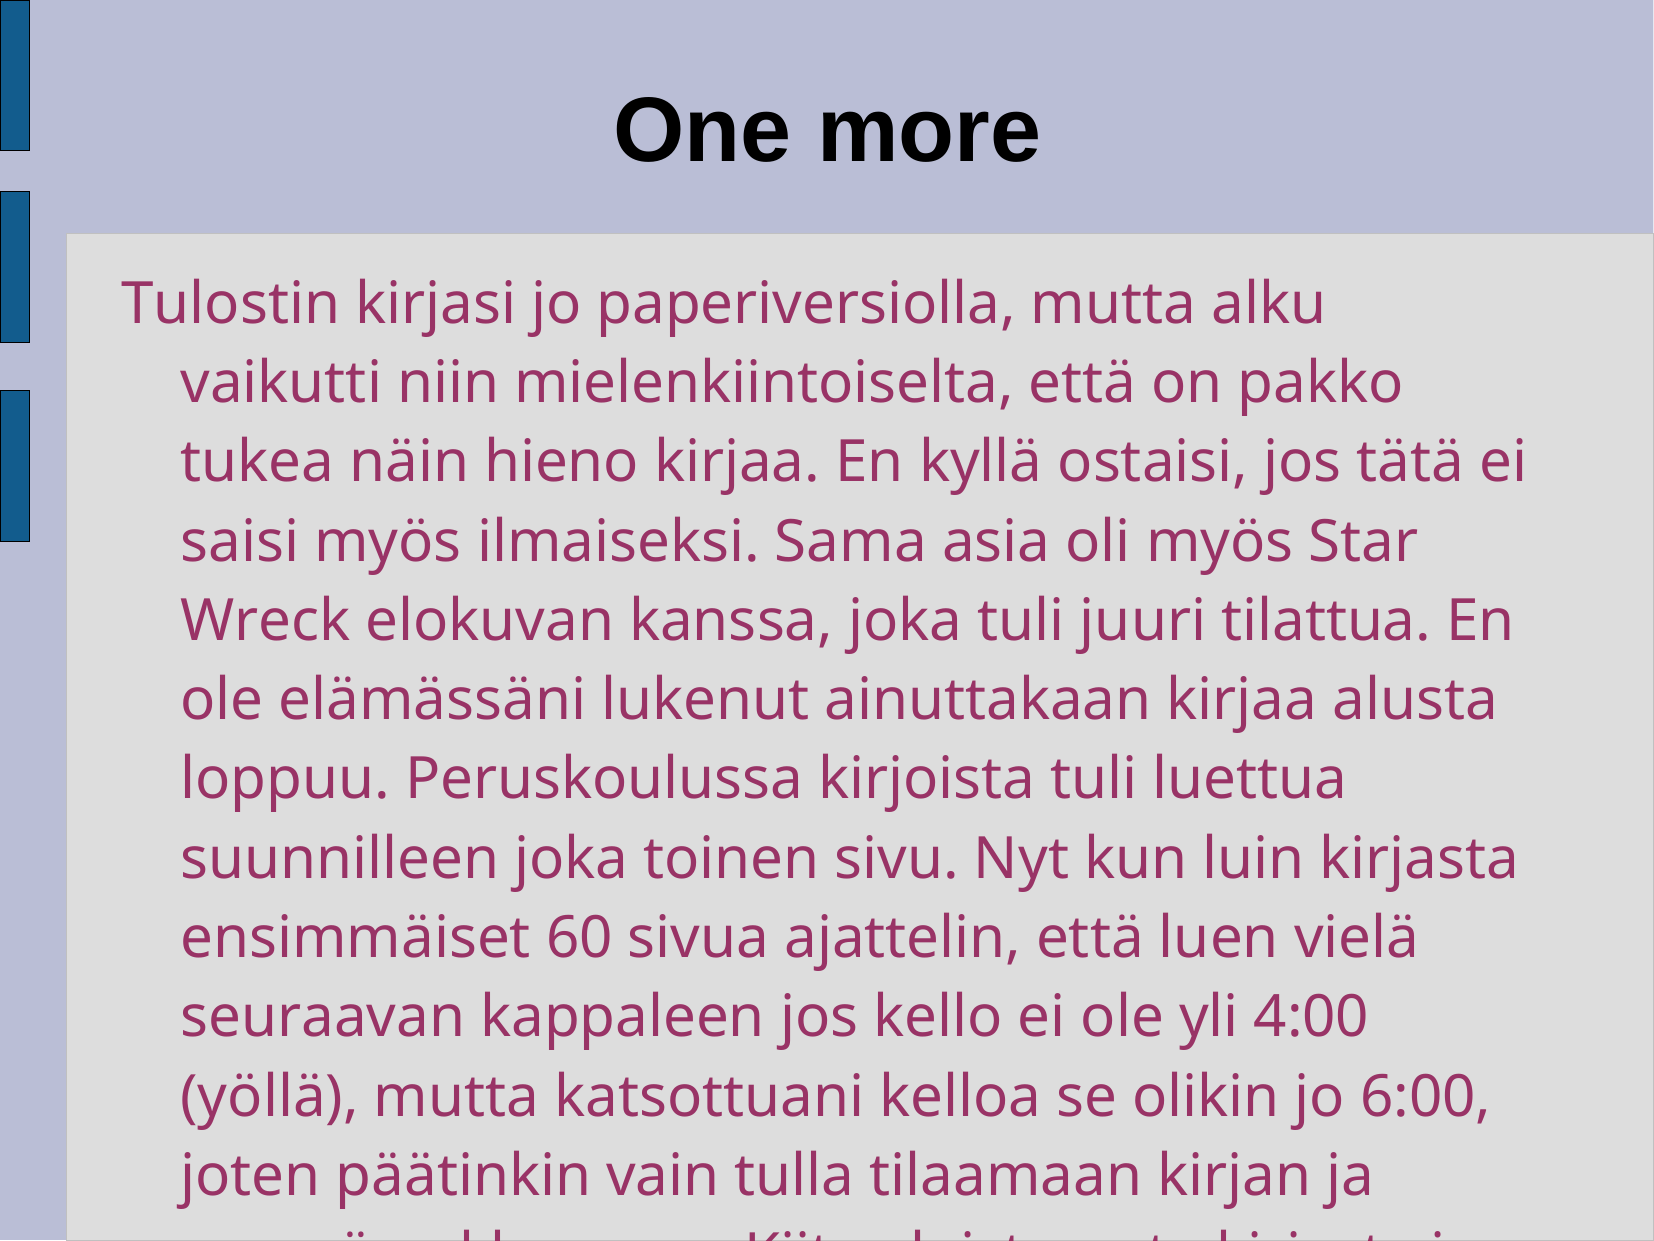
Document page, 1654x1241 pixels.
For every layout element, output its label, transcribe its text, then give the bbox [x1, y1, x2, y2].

list Tulostin kirjasi jo paperiversiolla, mutta alku vaikutti niin mielenkiintoiselta, että on pakko tukea näin hieno kirjaa. En kyllä ostaisi, jos tätä ei saisi myös ilmaiseksi. Sama asia oli myös Star Wreck elokuvan kanssa, joka tuli juuri tilattua. En ole elämässäni lukenut ainuttakaan kirjaa alusta loppuu. Peruskoulussa kirjoista tuli luettua suunnilleen joka toinen sivu. Nyt kun luin kirjasta ensimmäiset 60 sivua ajattelin, että luen vielä seuraavan kappaleen jos kello ei ole yli 4:00 (yöllä), mutta katsottuani kelloa se olikin jo 6:00, joten päätinkin vain tulla tilaamaan kirjan ja mennä nukkumaan. Kiitos loistavasta kirjasta ja hyvät jatkot. [121, 261, 1534, 1127]
title One more [121, 26, 1534, 234]
